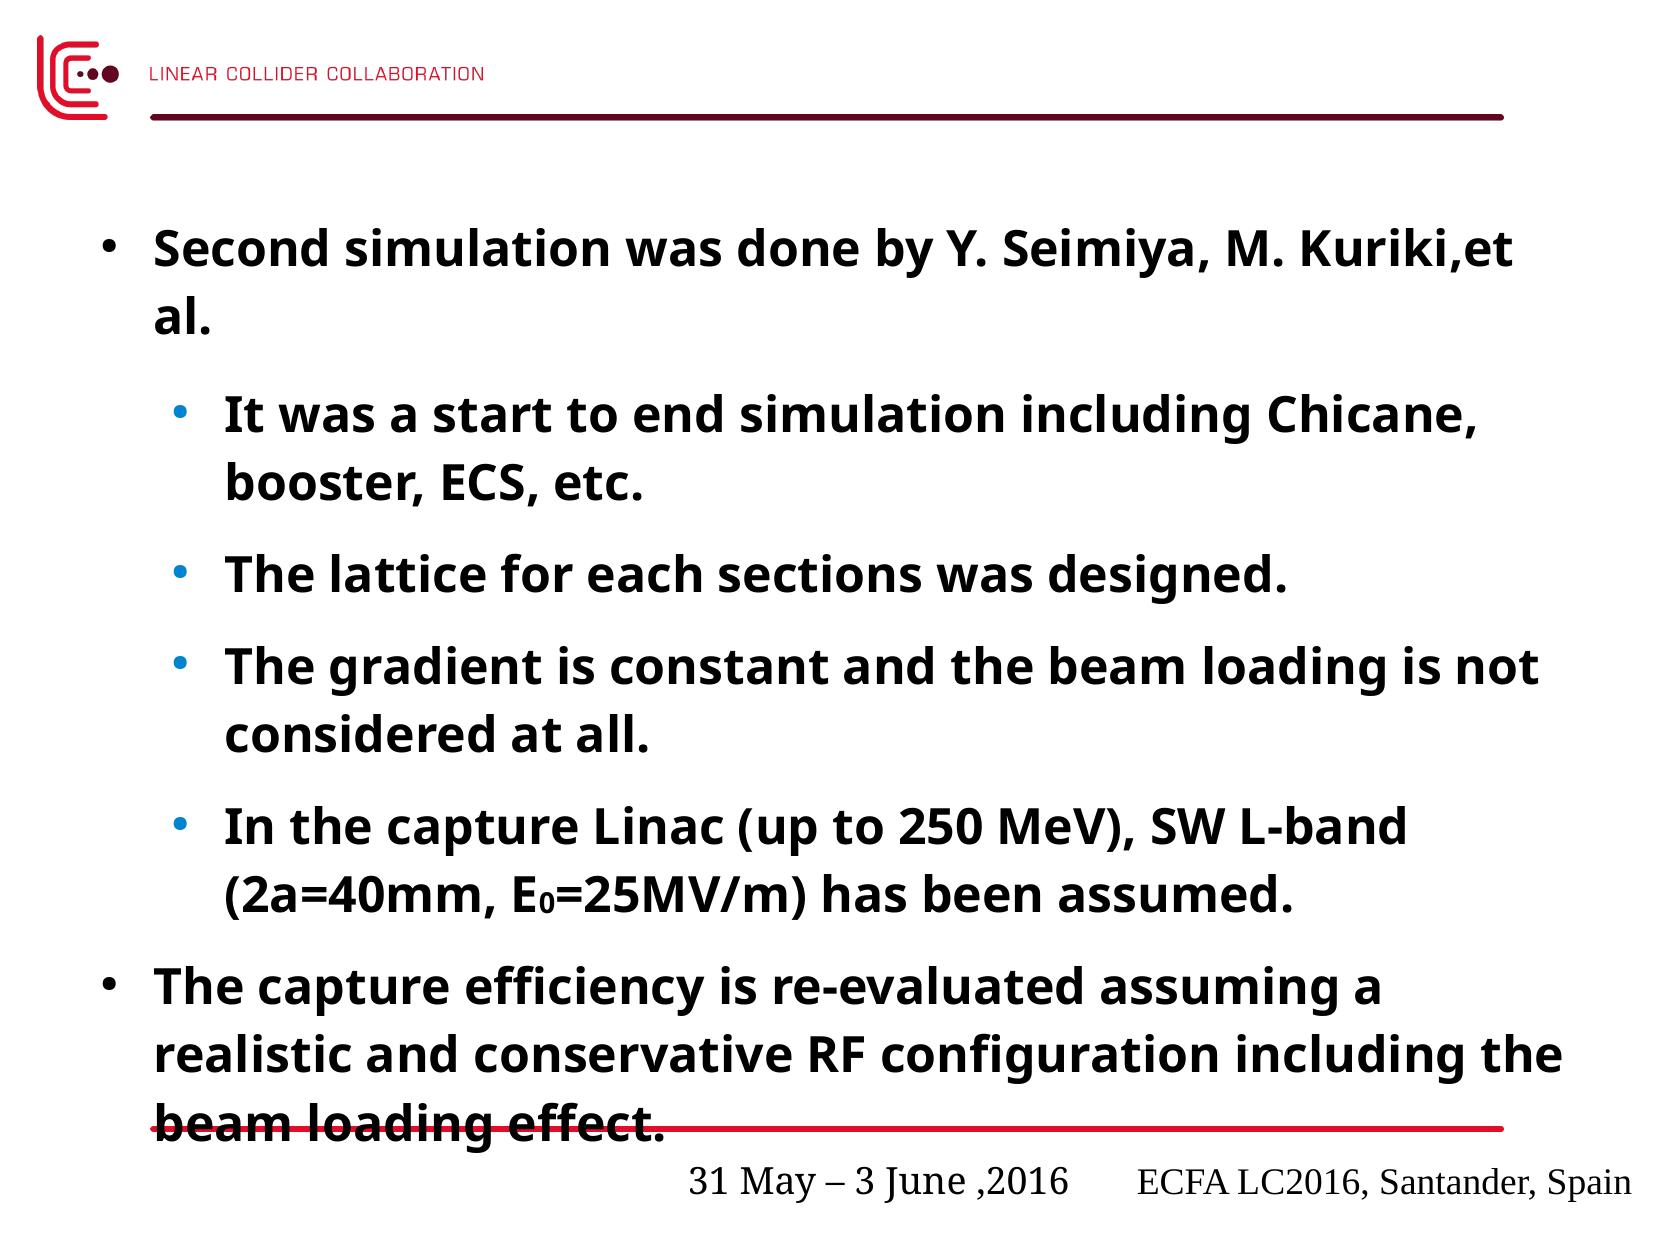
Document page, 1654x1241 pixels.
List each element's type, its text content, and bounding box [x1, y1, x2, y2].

picture [255, 1119, 265, 1132]
picture [164, 1119, 175, 1132]
picture [37, 35, 1504, 212]
picture [517, 1119, 527, 1124]
picture [195, 1119, 205, 1124]
picture [393, 1119, 404, 1132]
picture [441, 1119, 452, 1132]
picture [272, 1119, 282, 1132]
list Second simulation was done by Y. Seimiya, M. Kuriki,et al. It was a start to end simulation including Chicane, booster, ECS, etc. The lattice for each sections was designed. The gradient is constant and the beam loading is not considered at all. In the capture Linac (up to 250 MeV), SW L-band (2a=40mm, E0=25MV/m) has been assumed. The capture efficiency is re-evaluated assuming a realistic and conservative RF configuration including the beam loading effect. [82, 212, 1571, 1094]
picture [586, 1119, 596, 1124]
picture [150, 1094, 1504, 1132]
picture [332, 1119, 343, 1132]
picture [473, 1119, 484, 1132]
